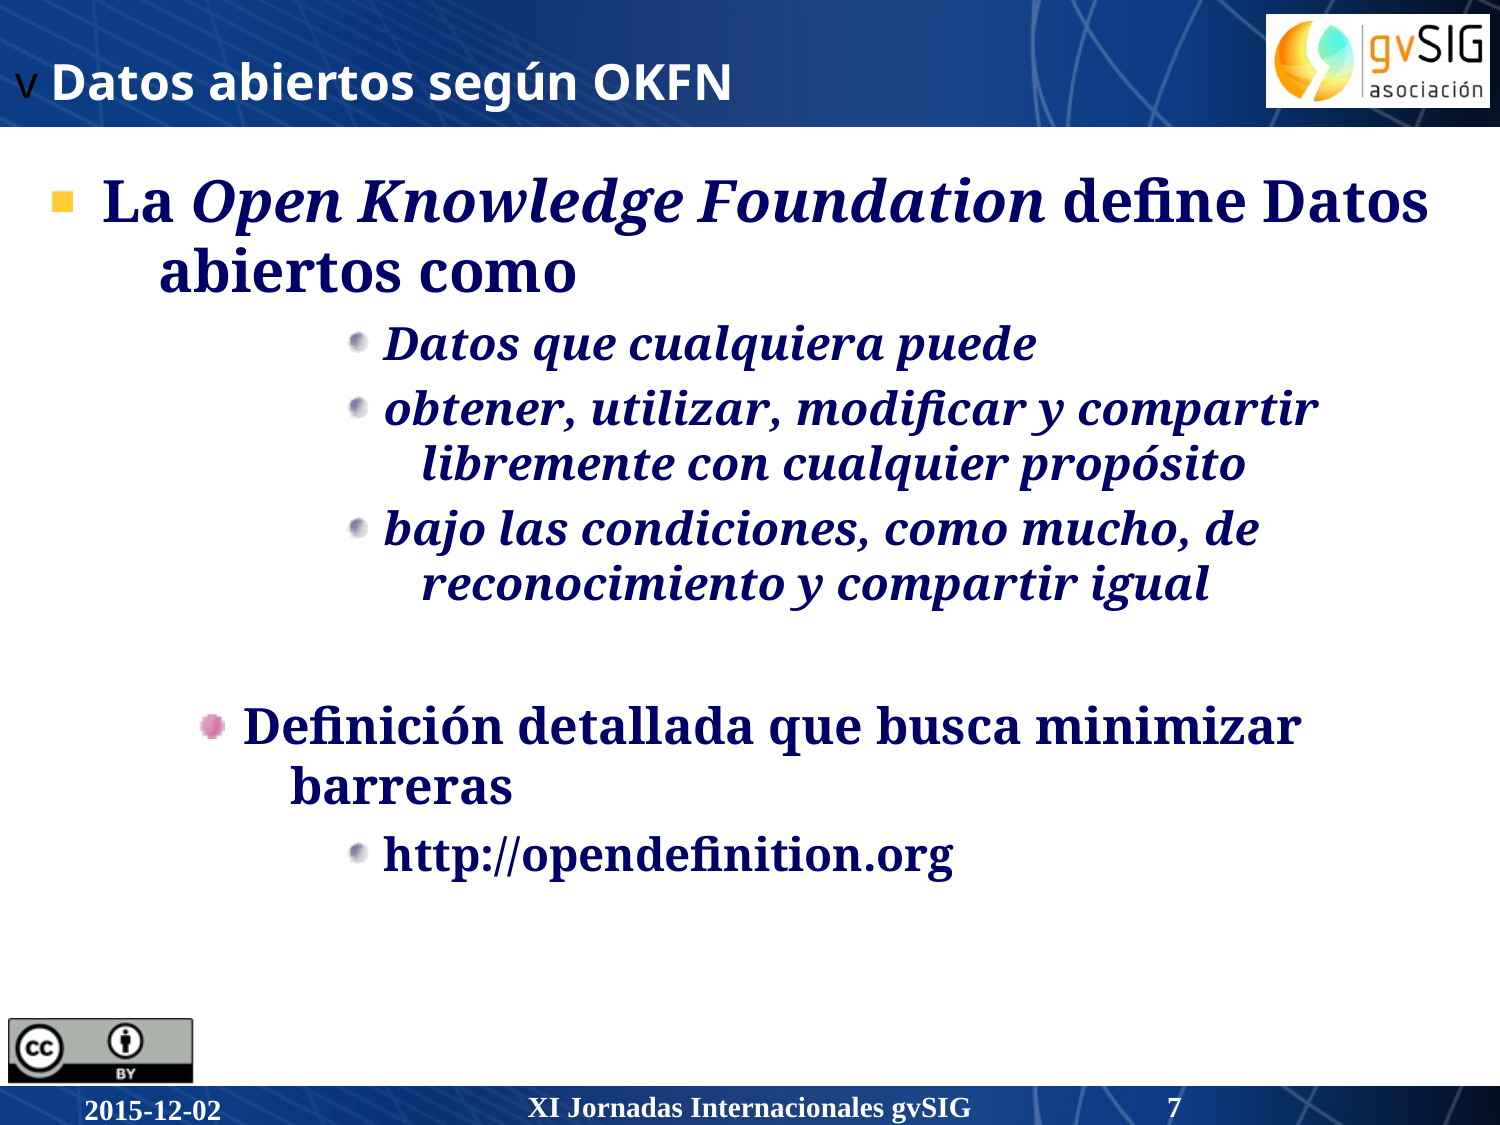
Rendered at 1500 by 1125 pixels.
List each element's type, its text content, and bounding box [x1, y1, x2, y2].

list La Open Knowledge Foundation define Datos abiertos como Datos que cualquiera puede obtener, utilizar, modificar y compartir libremente con cualquier propósito bajo las condiciones, como mucho, de reconocimiento y compartir igual Definición detallada que busca minimizar barreras http://opendefinition.org [31, 156, 1465, 973]
title Datos abiertos según OKFN [0, 43, 1276, 107]
picture [0, 0, 1500, 127]
picture [0, 1086, 1500, 1125]
